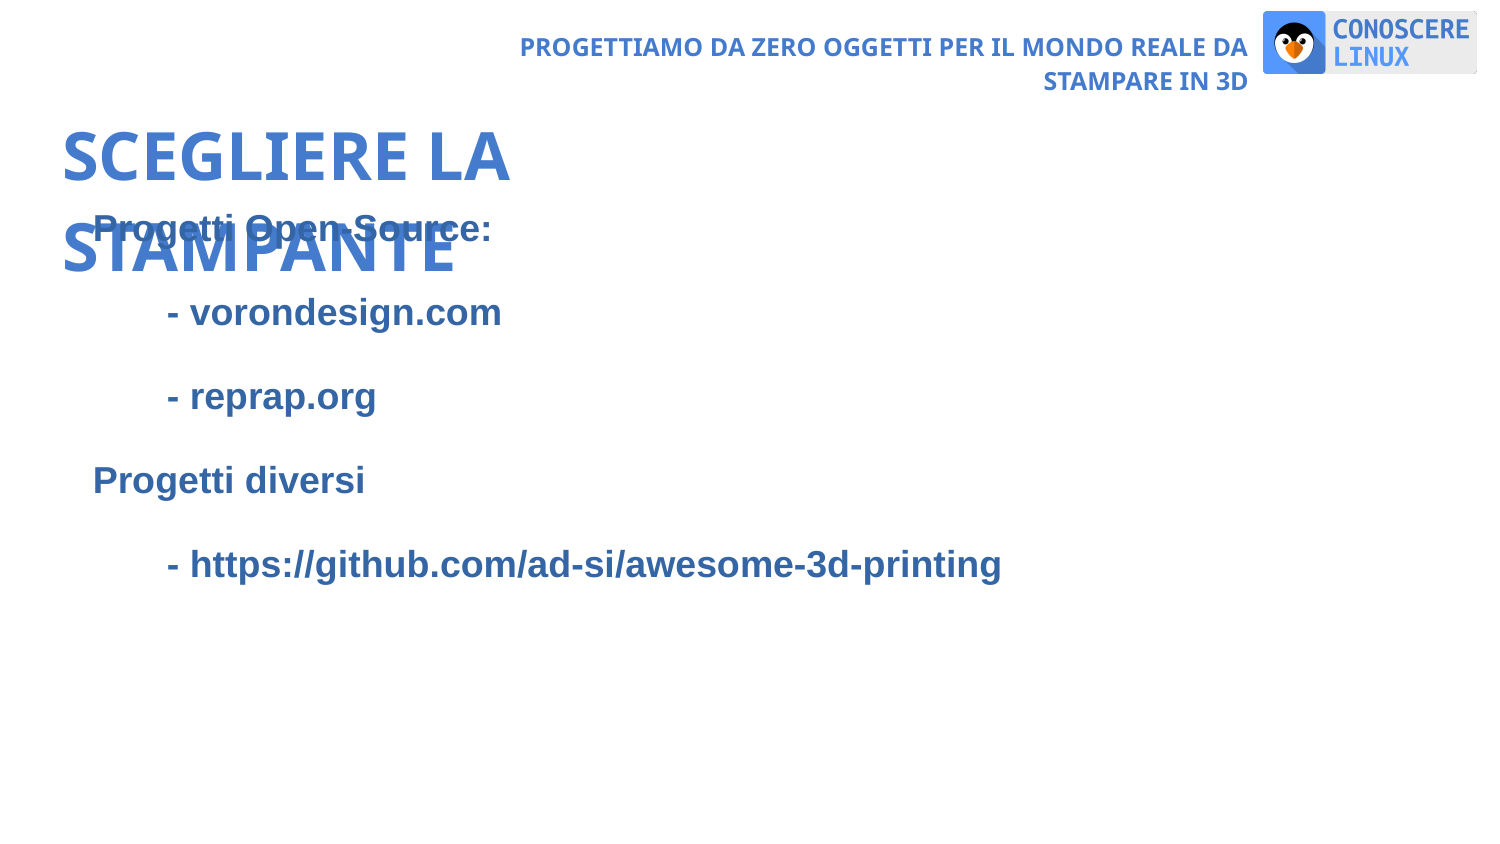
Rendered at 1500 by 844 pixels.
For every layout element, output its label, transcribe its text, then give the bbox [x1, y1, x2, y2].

text_box SCEGLIERE LA STAMPANTE [47, 102, 780, 260]
picture [1263, 11, 1477, 74]
text_box PROGETTIAMO DA ZERO OGGETTI PER IL MONDO REALE DA STAMPARE IN 3D [437, 21, 1264, 91]
text_box Progetti Open-Source: - vorondesign.com - reprap.org Progetti diversi - https://github.com/ad-si/awesome-3d-printing [78, 200, 1409, 594]
